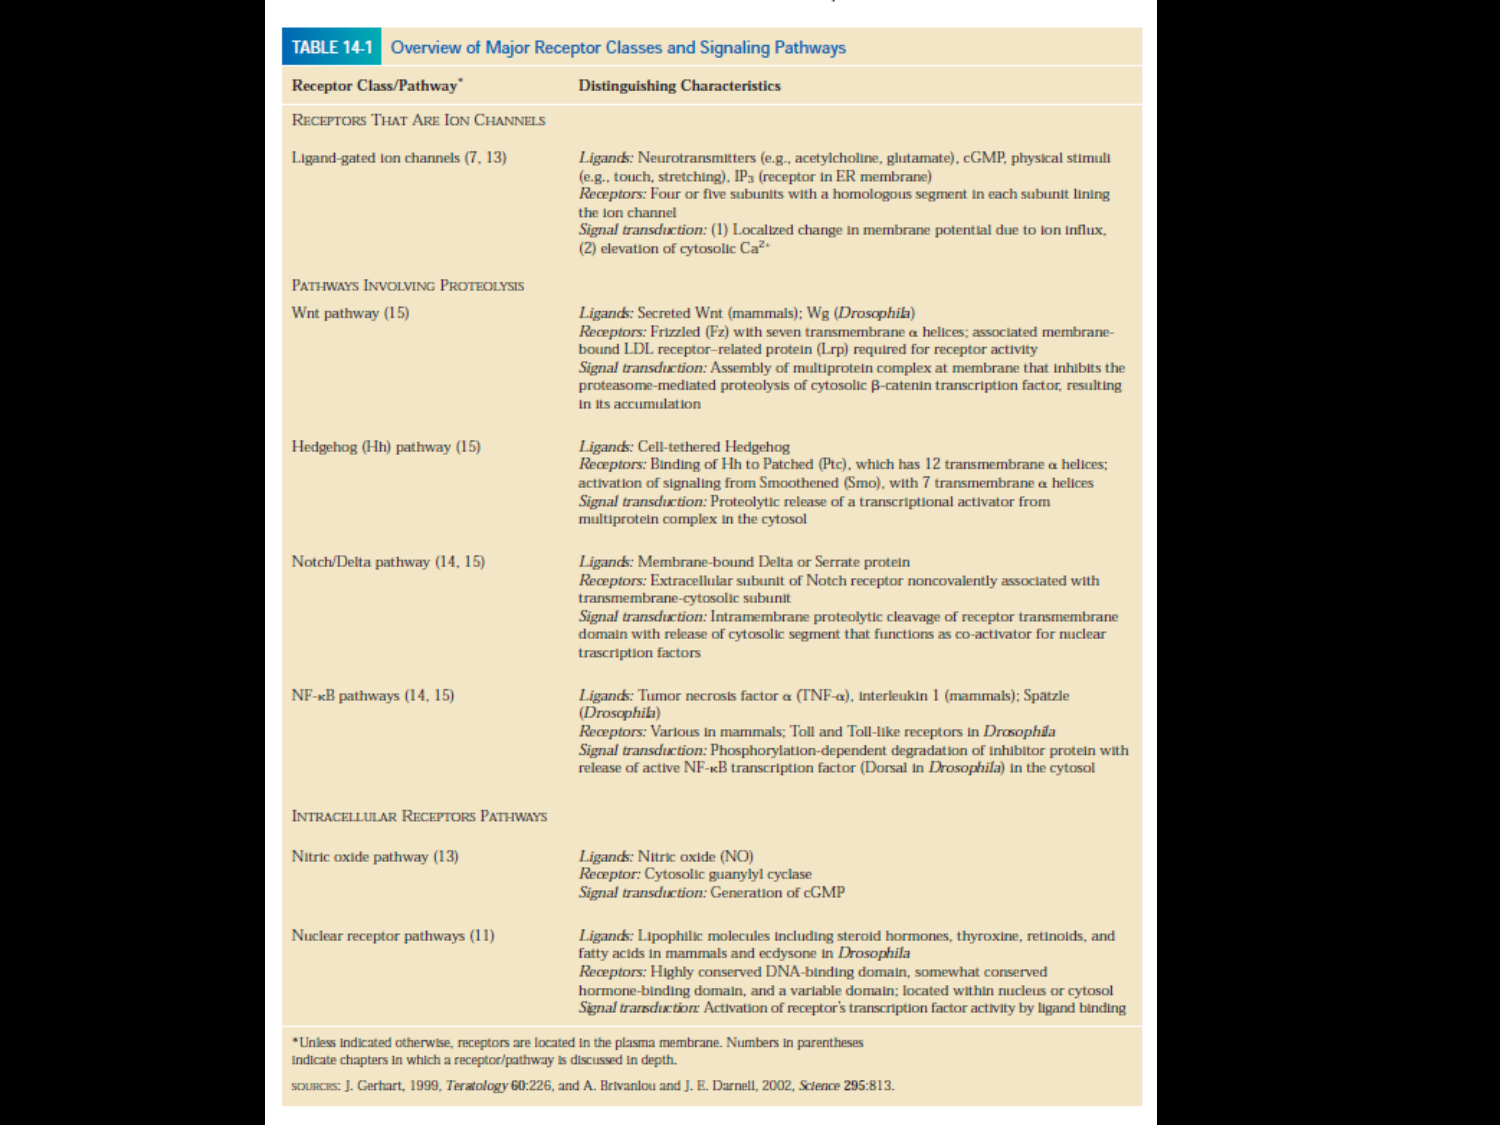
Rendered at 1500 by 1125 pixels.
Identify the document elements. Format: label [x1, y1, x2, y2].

picture [265, 0, 1157, 1125]
